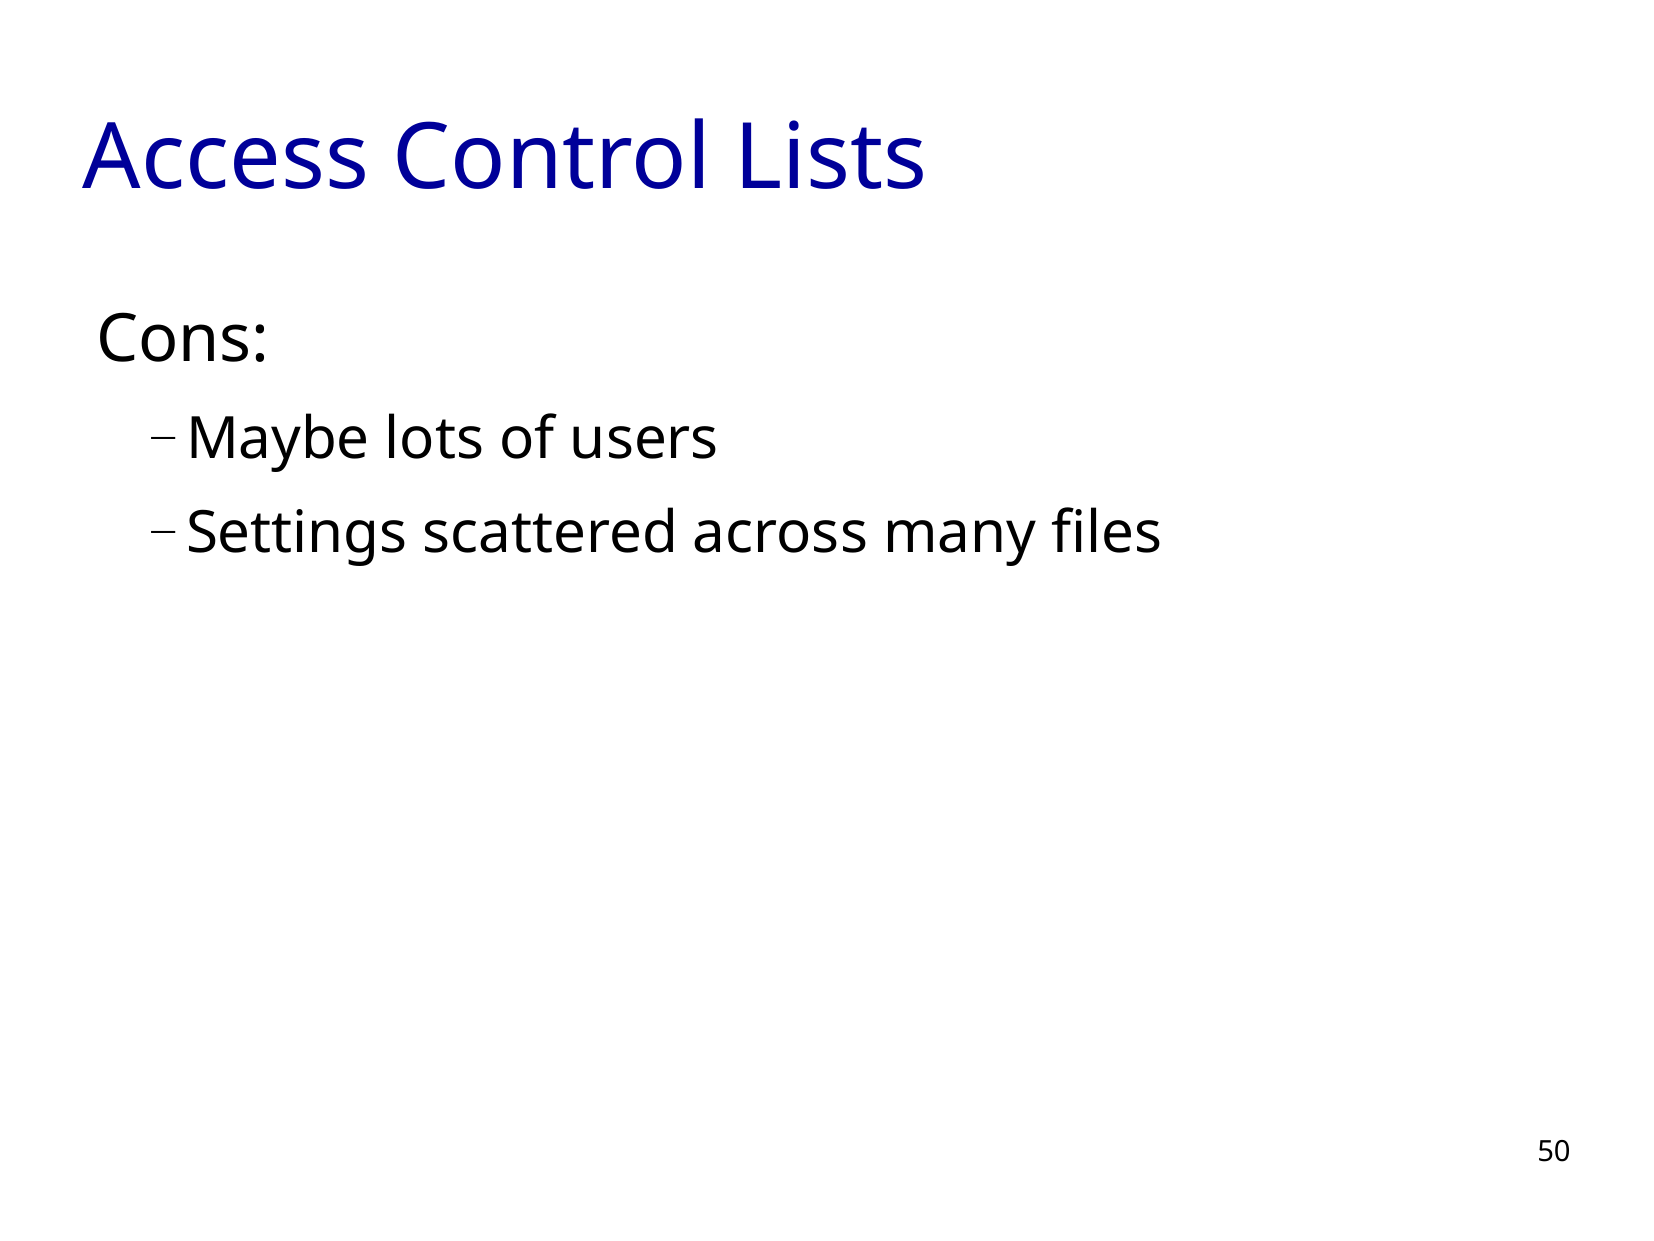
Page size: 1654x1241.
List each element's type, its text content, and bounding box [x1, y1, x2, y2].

list Cons: Maybe lots of users Settings scattered across many files [60, 290, 1571, 1096]
title Access Control Lists [82, 49, 1571, 257]
